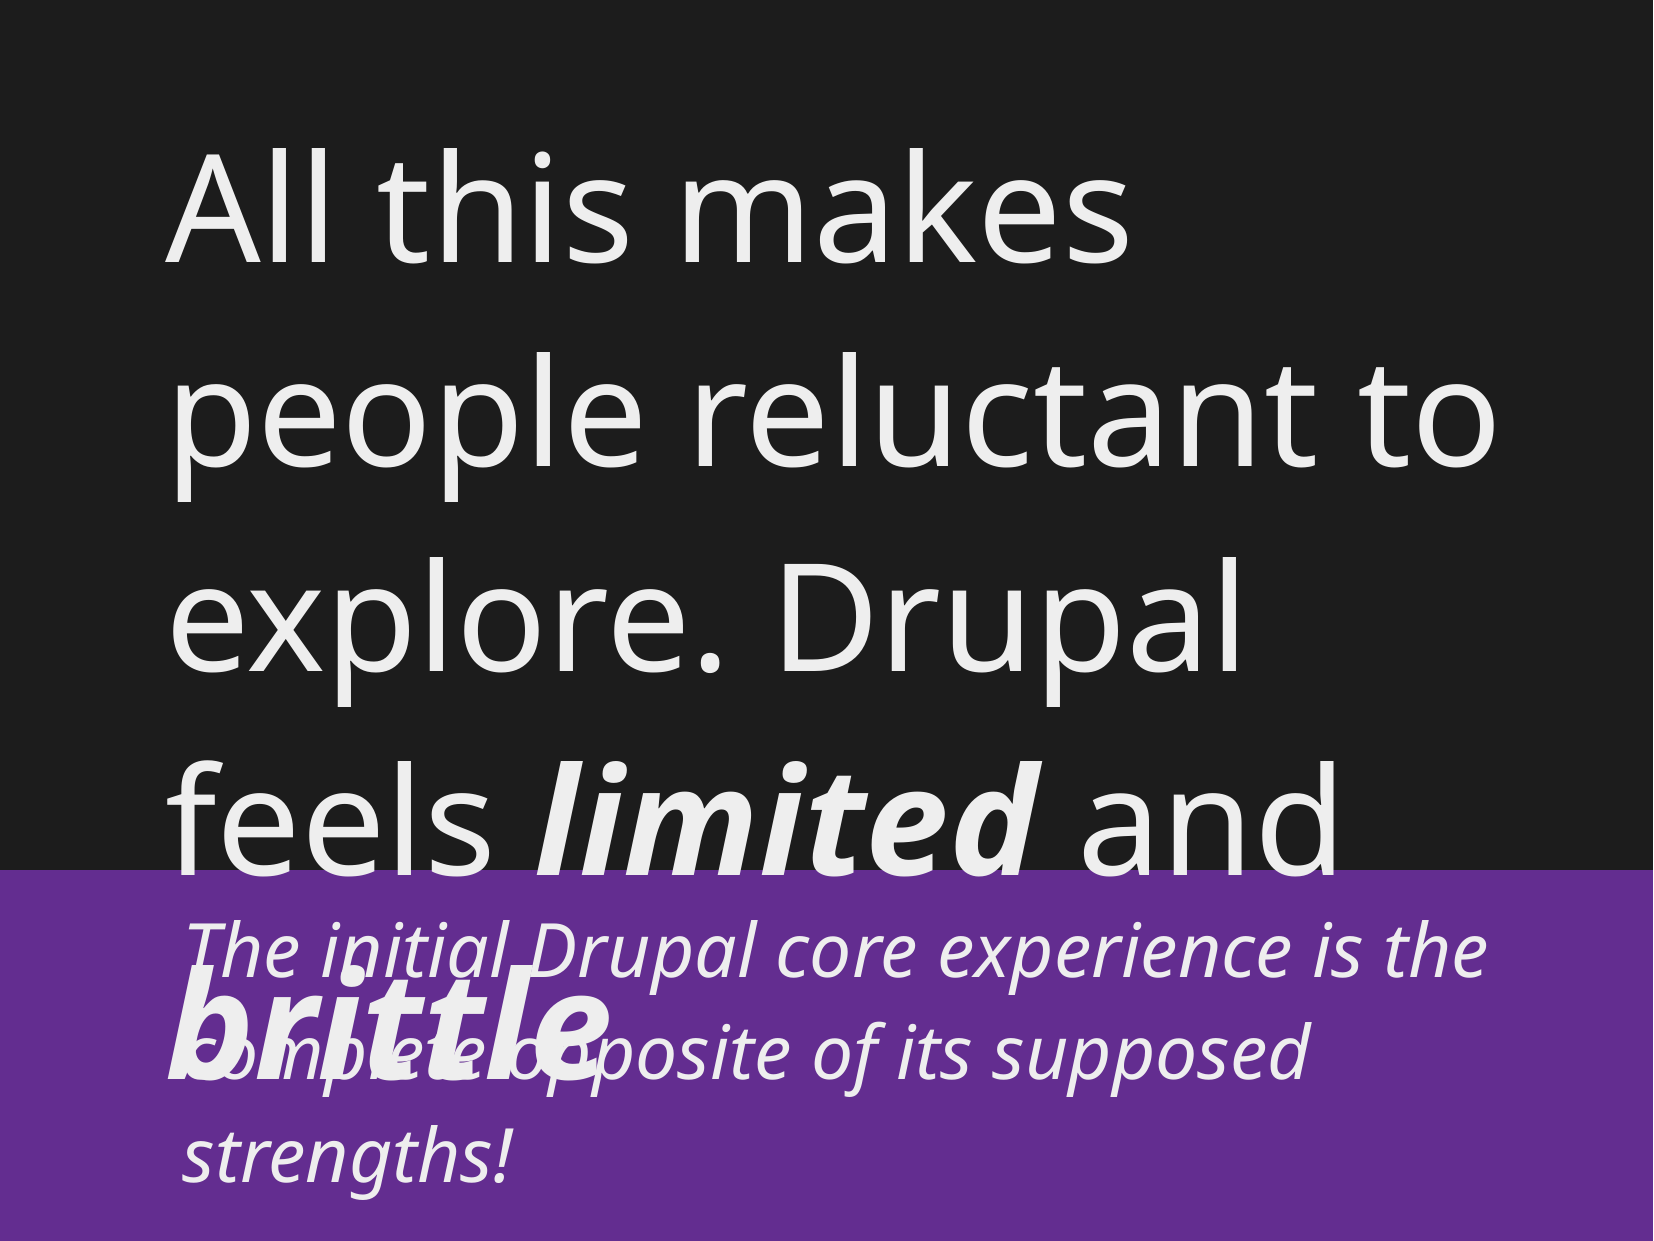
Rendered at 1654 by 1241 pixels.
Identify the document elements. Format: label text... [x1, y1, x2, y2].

title All this makes people reluctant to explore. Drupal feels limited and brittle [165, 102, 1571, 826]
list The initial Drupal core experience is the complete opposite of its supposed strengths! [165, 897, 1571, 1241]
